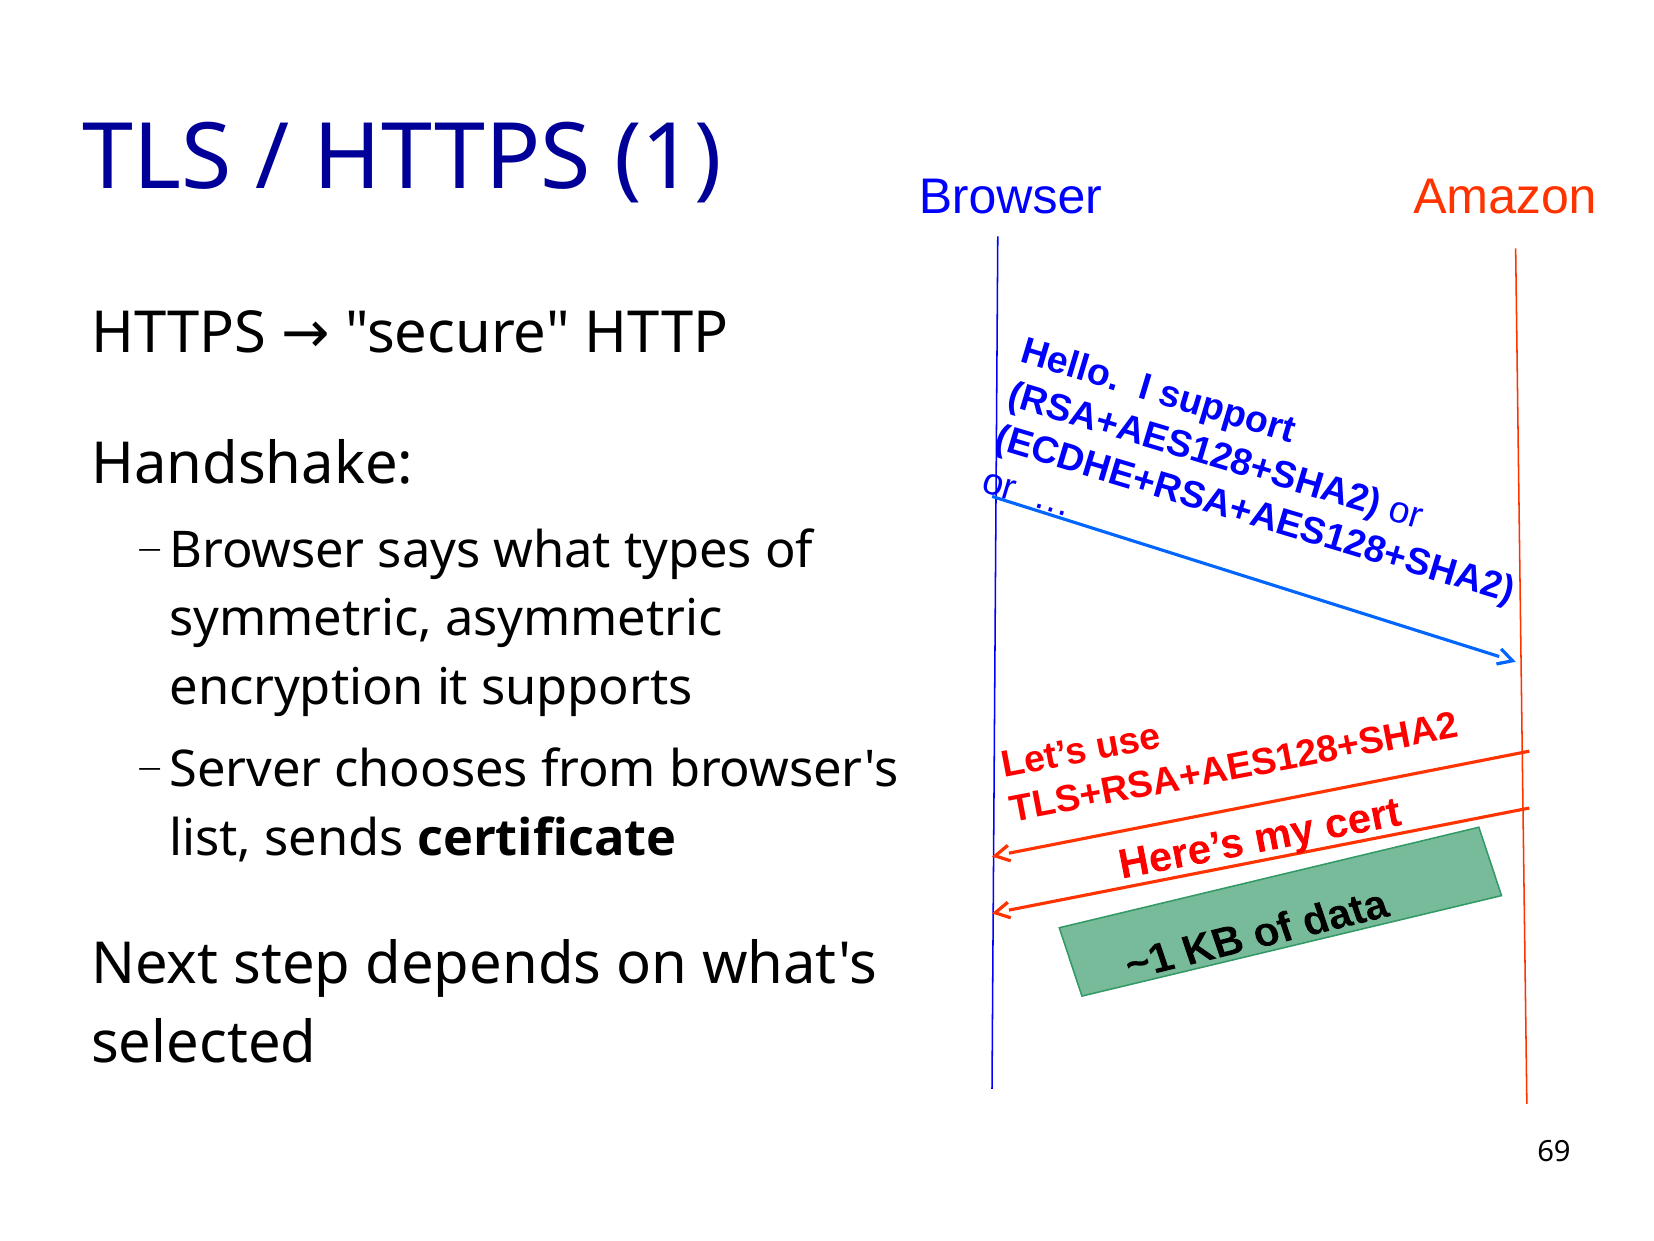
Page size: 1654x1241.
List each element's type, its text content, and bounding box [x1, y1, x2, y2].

text_box [1059, 827, 1502, 997]
text_box Browser [903, 155, 1117, 231]
text_box Amazon [1398, 155, 1612, 231]
list HTTPS → "secure" HTTP Handshake: Browser says what types of symmetric, asymmetric encryption it supports Server chooses from browser's list, sends certificate Next step depends on what's selected [60, 290, 931, 1096]
text_box Here’s my cert [1097, 762, 1478, 897]
text_box Let’s use TLS+RSA+AES128+SHA2 [980, 634, 1531, 840]
title TLS / HTTPS (1) [82, 49, 1571, 257]
text_box Hello. I support (RSA+AES128+SHA2) or (ECDHE+RSA+AES128+SHA2) or … [961, 314, 1588, 673]
text_box ~1 KB of data [1100, 856, 1446, 998]
